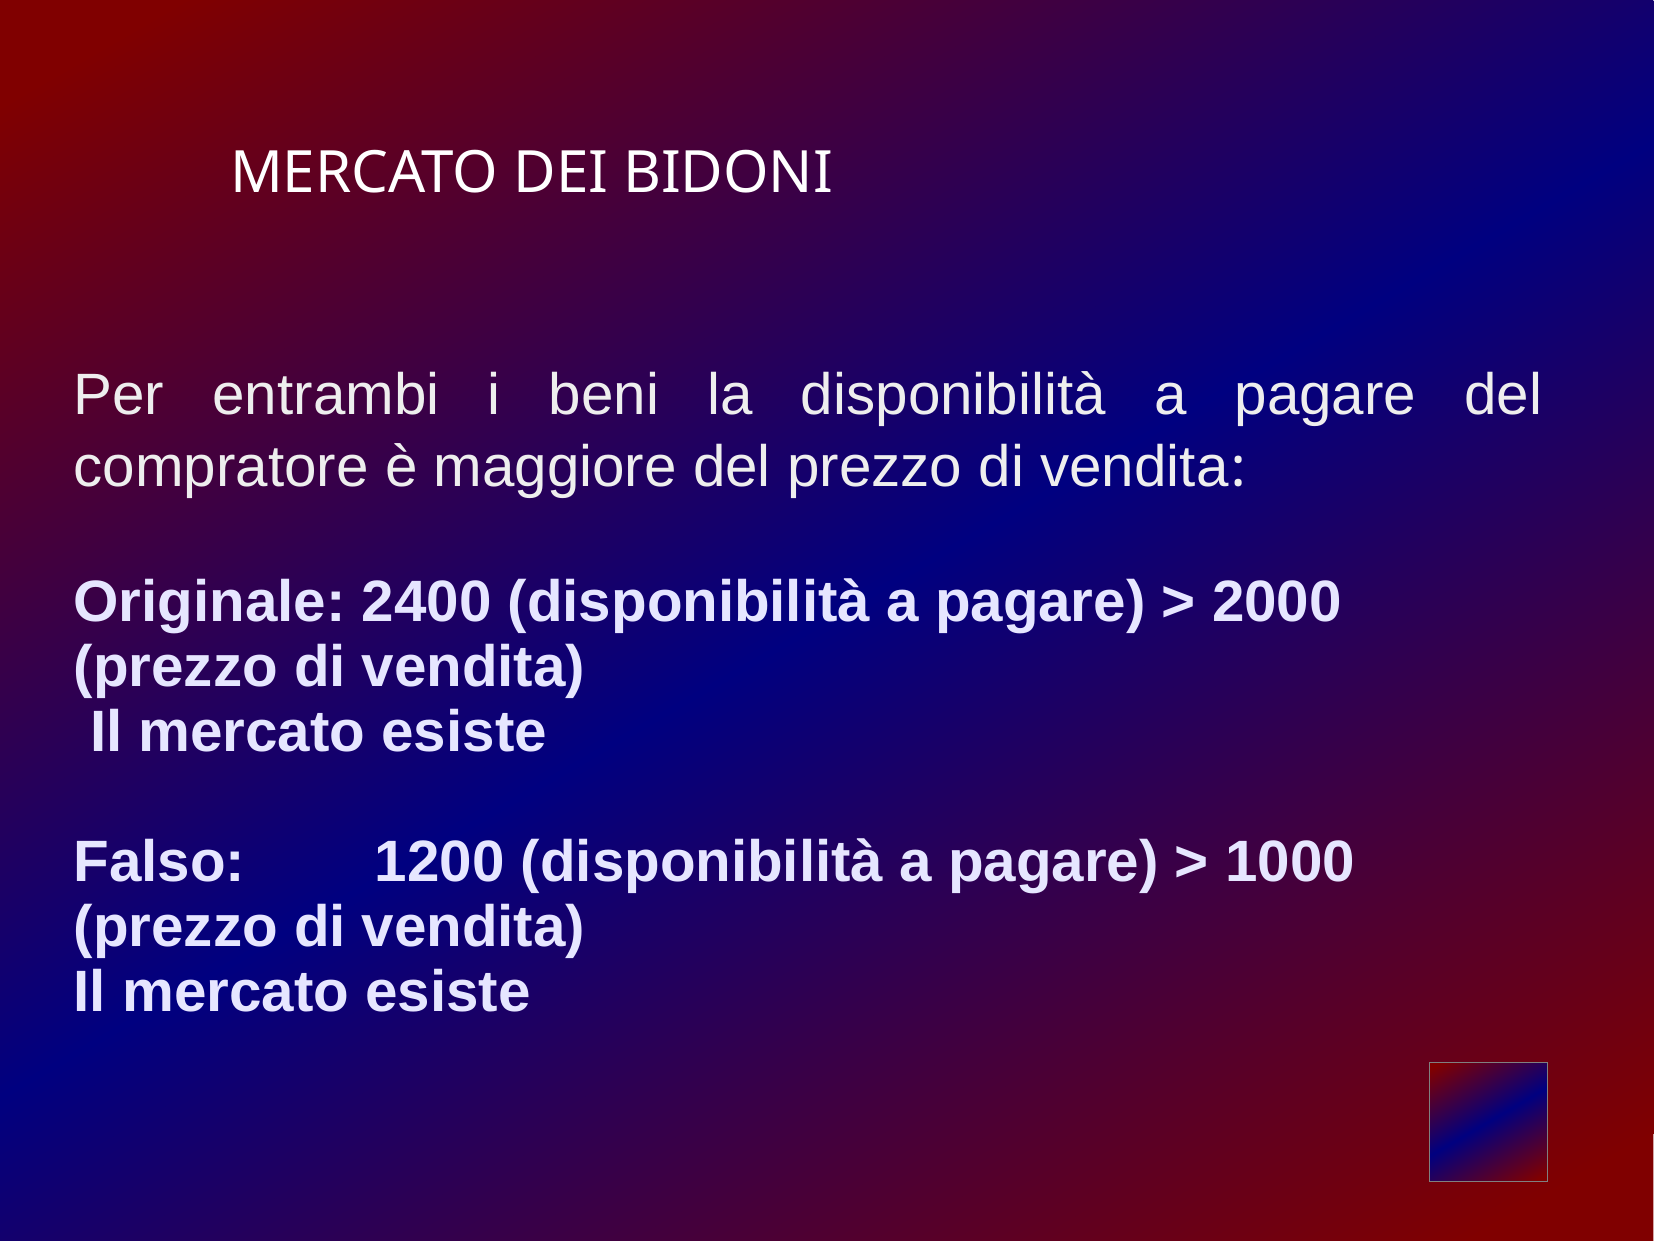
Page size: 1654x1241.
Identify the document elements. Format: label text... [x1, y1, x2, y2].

text_box Per entrambi i beni la disponibilità a pagare del compratore è maggiore del prezzo di vendita: Originale: 2400 (disponibilità a pagare) > 2000 (prezzo di vendita) Il mercato esiste Falso: 1200 (disponibilità a pagare) > 1000 (prezzo di vendita) Il mercato esiste [59, 354, 1560, 1143]
text_box MERCATO DEI BIDONI [94, 123, 969, 281]
text_box [1429, 1143, 1548, 1182]
